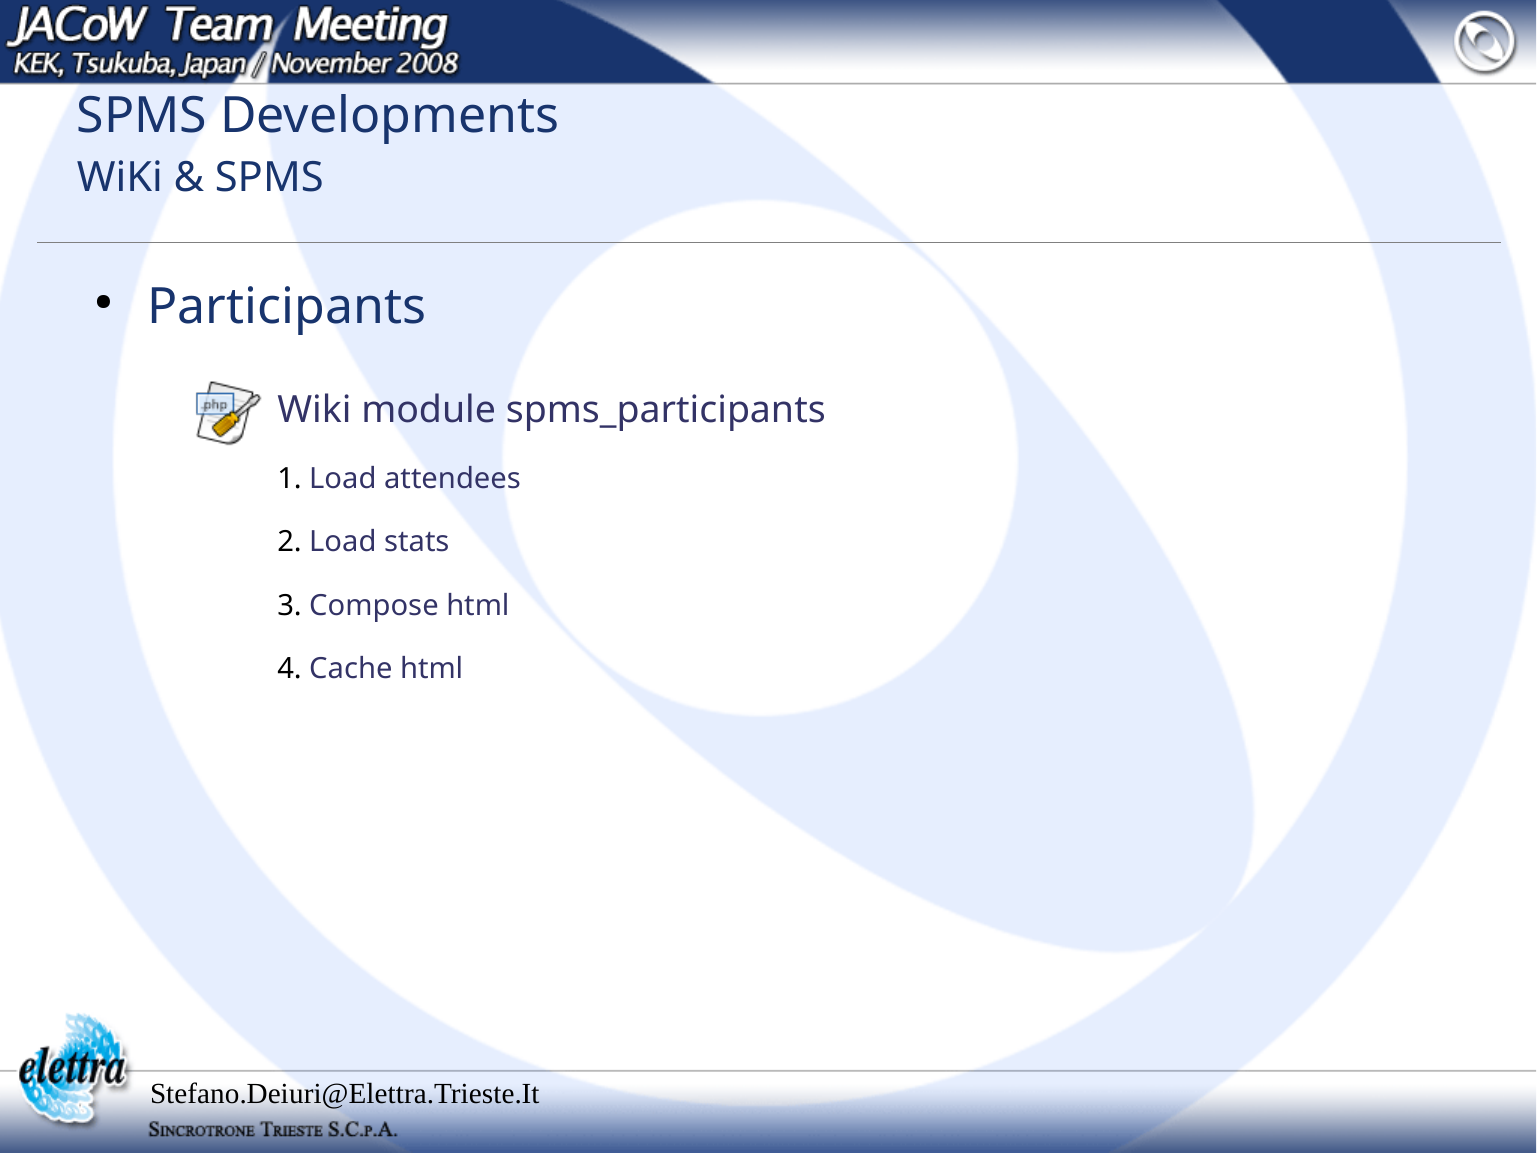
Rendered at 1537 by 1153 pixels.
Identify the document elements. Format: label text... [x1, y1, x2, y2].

list Participants [76, 269, 1460, 1031]
picture [0, 0, 1537, 1153]
title SPMS Developments WiKi & SPMS [76, 89, 1460, 262]
text_box Wiki module spms_participants Load attendees Load stats Compose html Cache html [262, 375, 1501, 1051]
